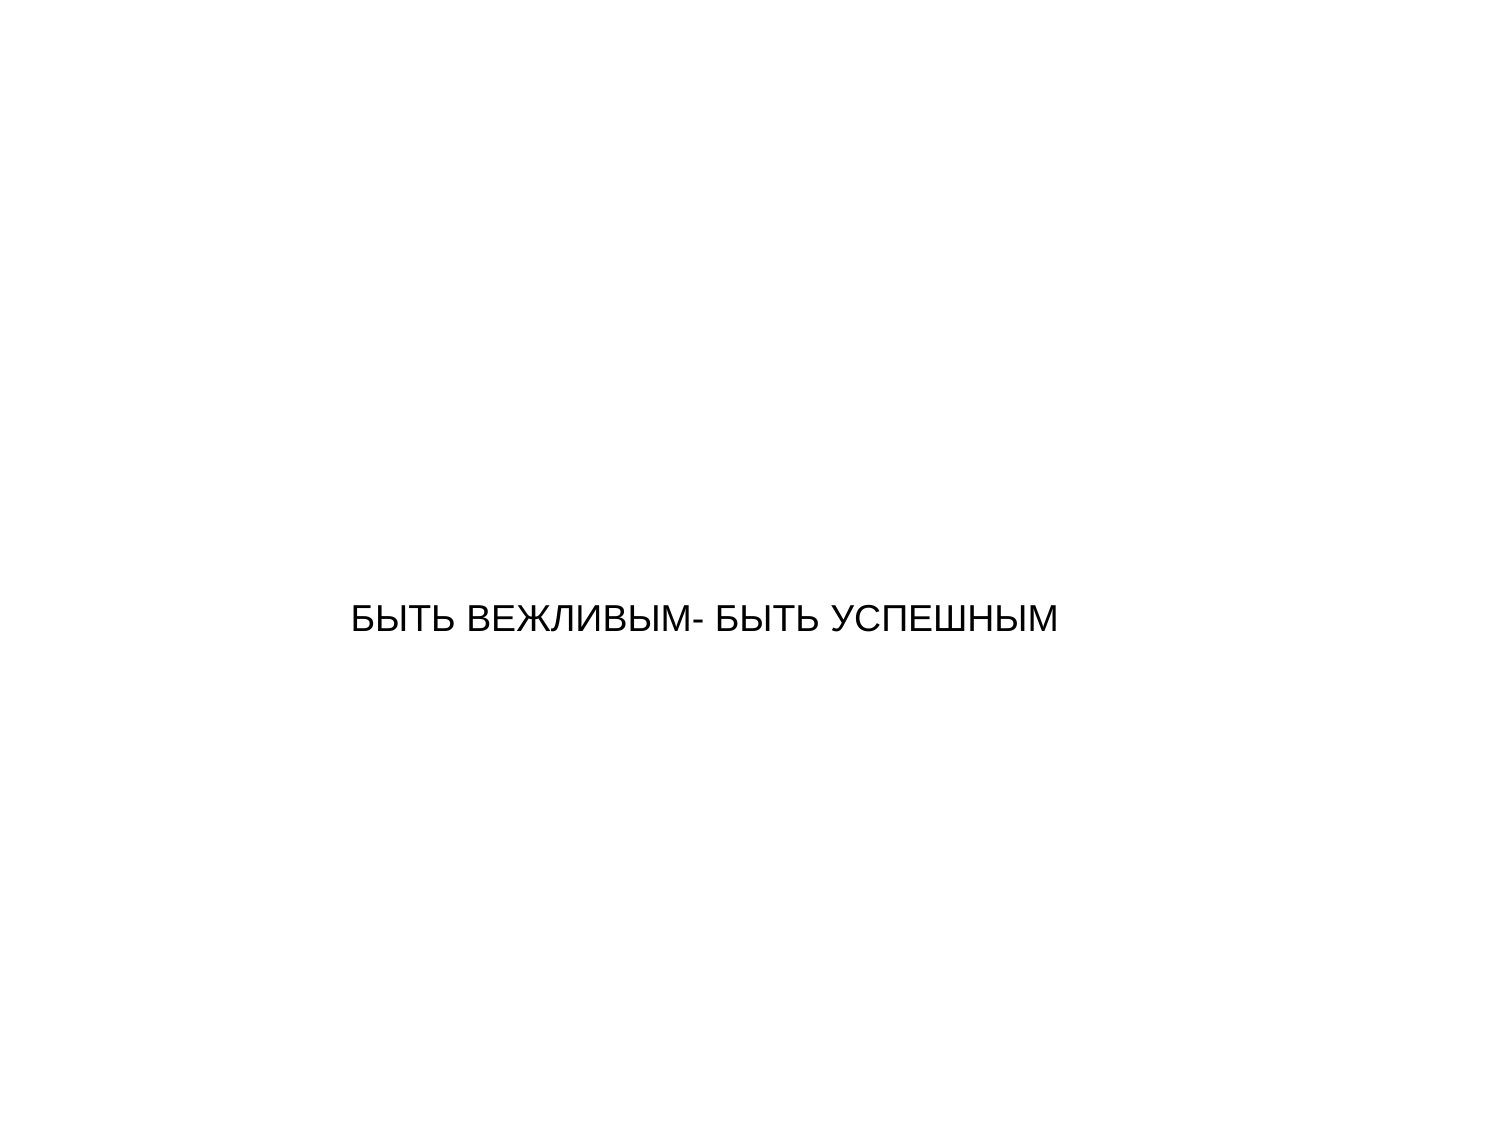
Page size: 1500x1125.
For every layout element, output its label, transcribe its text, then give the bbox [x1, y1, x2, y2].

text_box БЫТЬ ВЕЖЛИВЫМ- БЫТЬ УСПЕШНЫМ [335, 590, 1075, 648]
